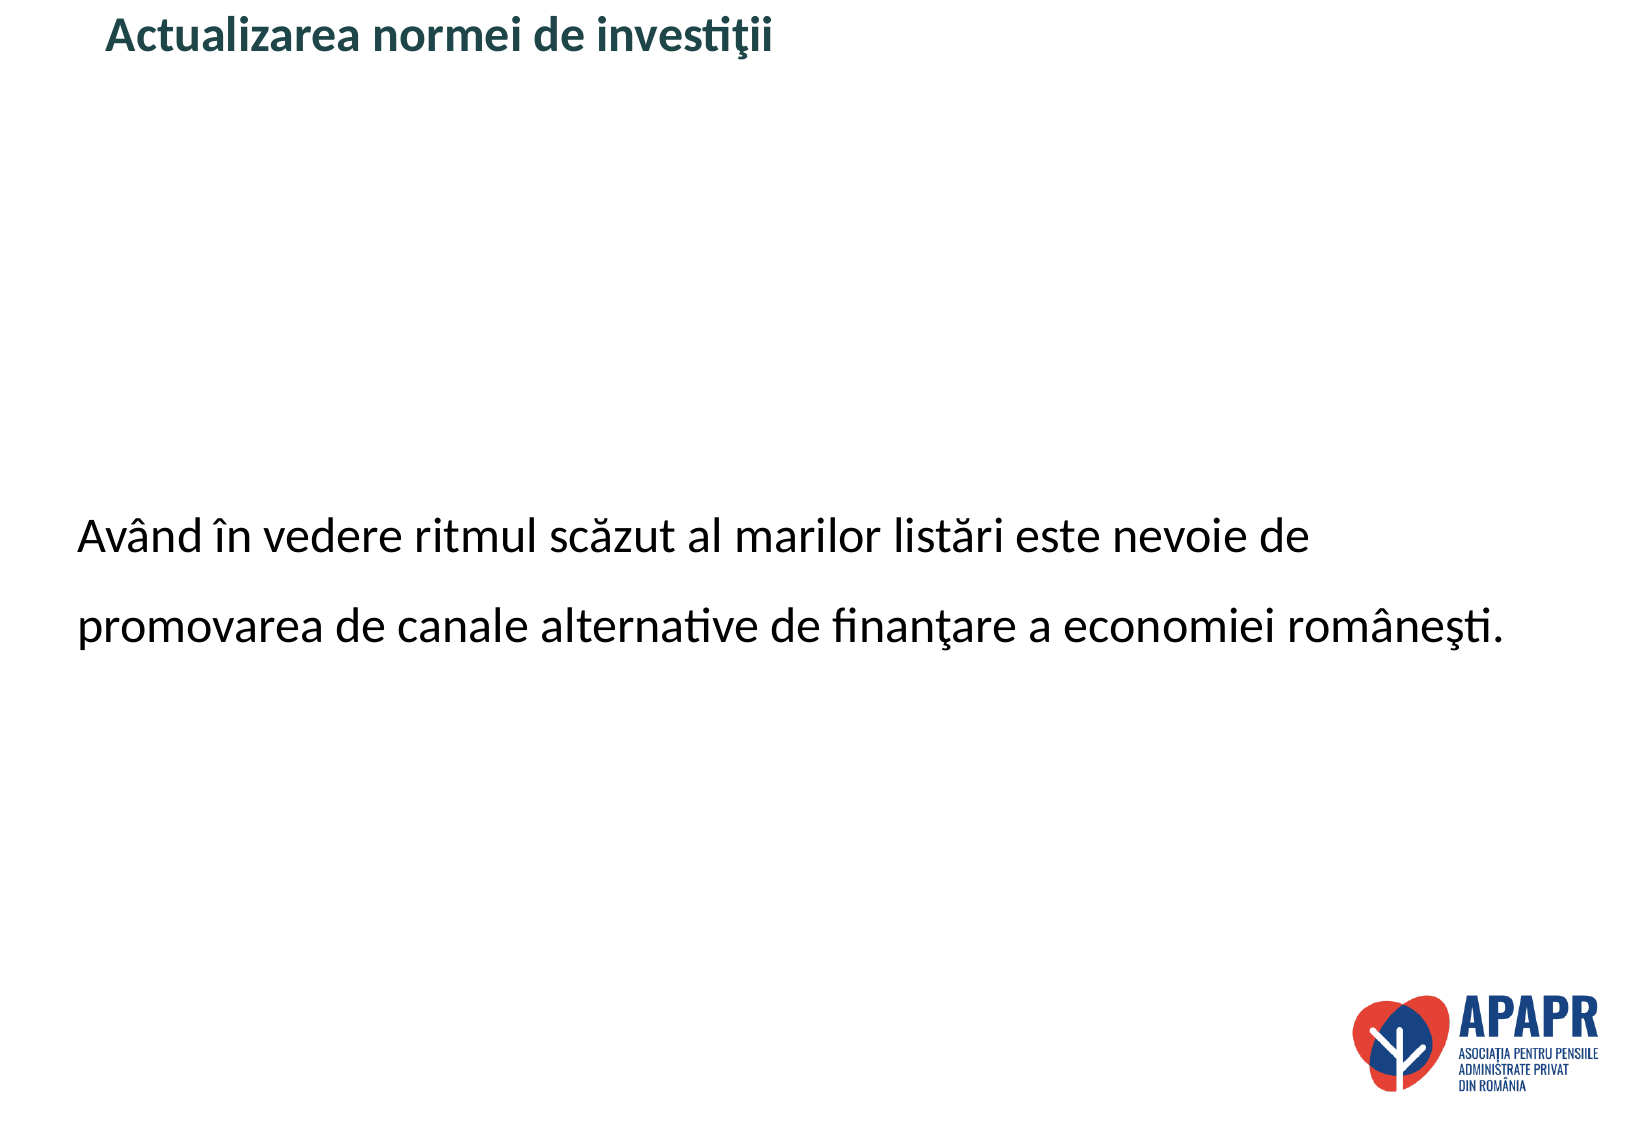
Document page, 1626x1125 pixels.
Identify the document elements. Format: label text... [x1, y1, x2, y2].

text_box Având în vedere ritmul scăzut al marilor listări este nevoie de promovarea de canale alternative de finanţare a economiei româneşti. [62, 399, 1576, 725]
title Actualizarea normei de investiţii [91, 0, 1535, 163]
picture [1274, 900, 1626, 1125]
